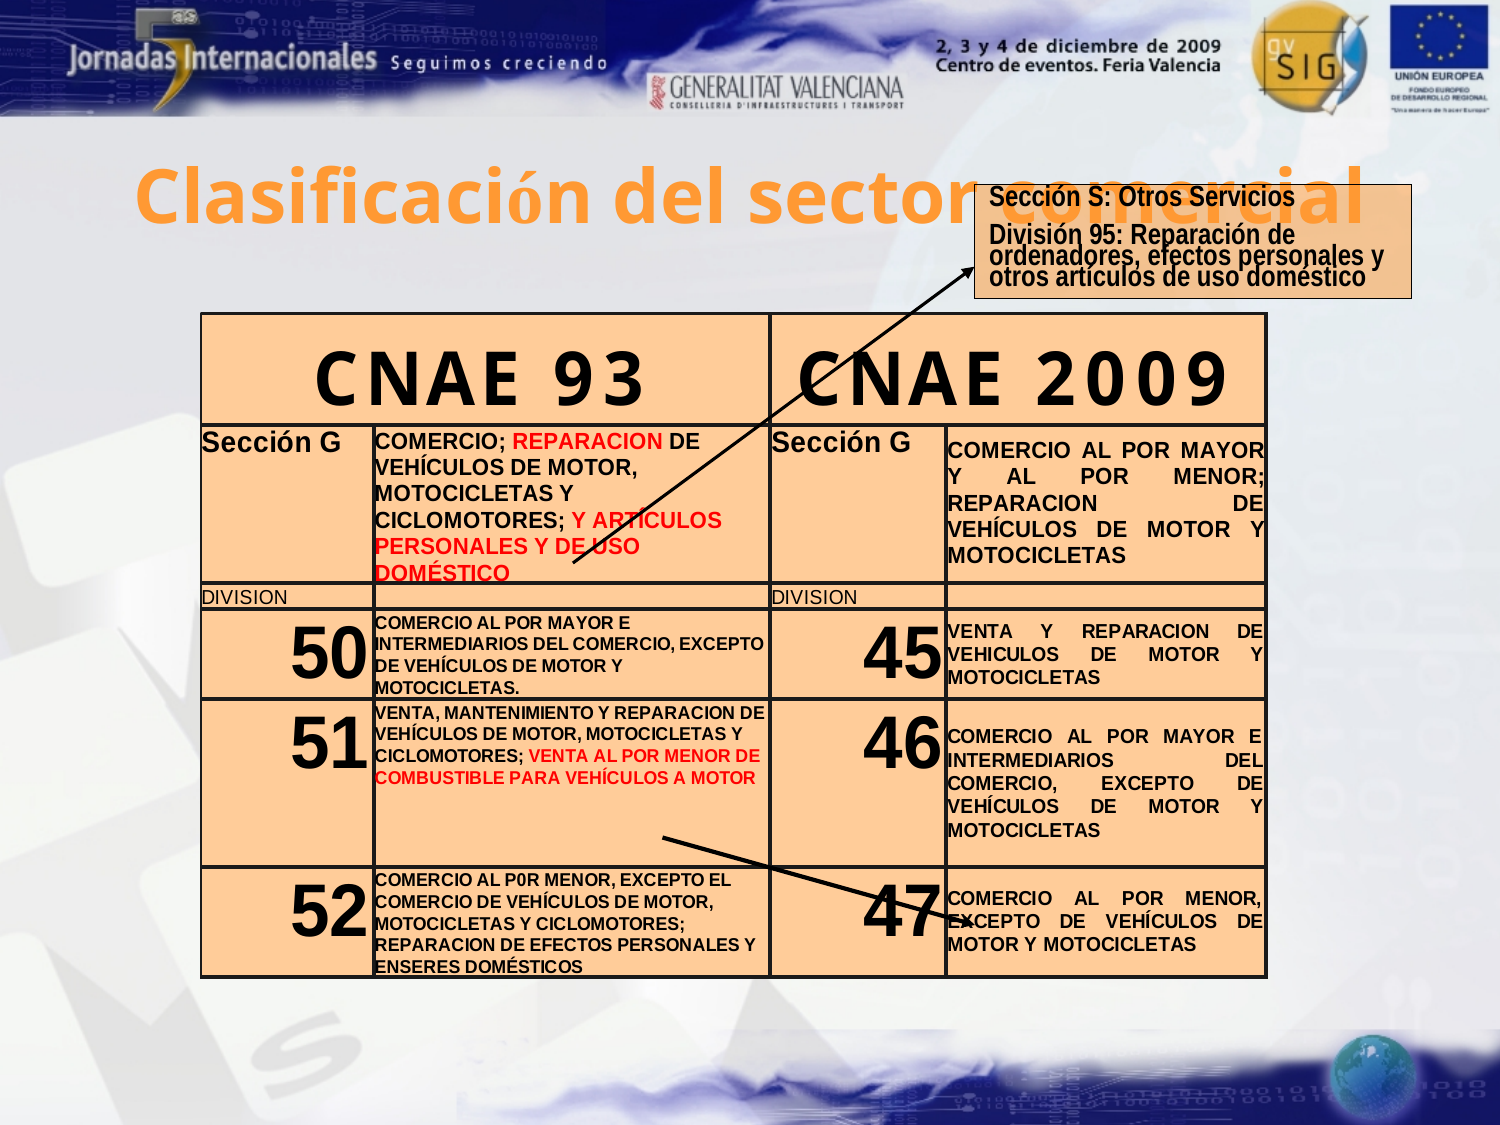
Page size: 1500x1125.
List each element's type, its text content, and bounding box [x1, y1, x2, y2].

chart [200, 312, 1272, 1035]
text_box Clasificación del sector comercial [112, 96, 1388, 292]
text_box Sección S: Otros Servicios División 95: Reparación de ordenadores, efectos personales y otros artículos de uso doméstico [974, 184, 1412, 299]
picture [0, 0, 1500, 1125]
